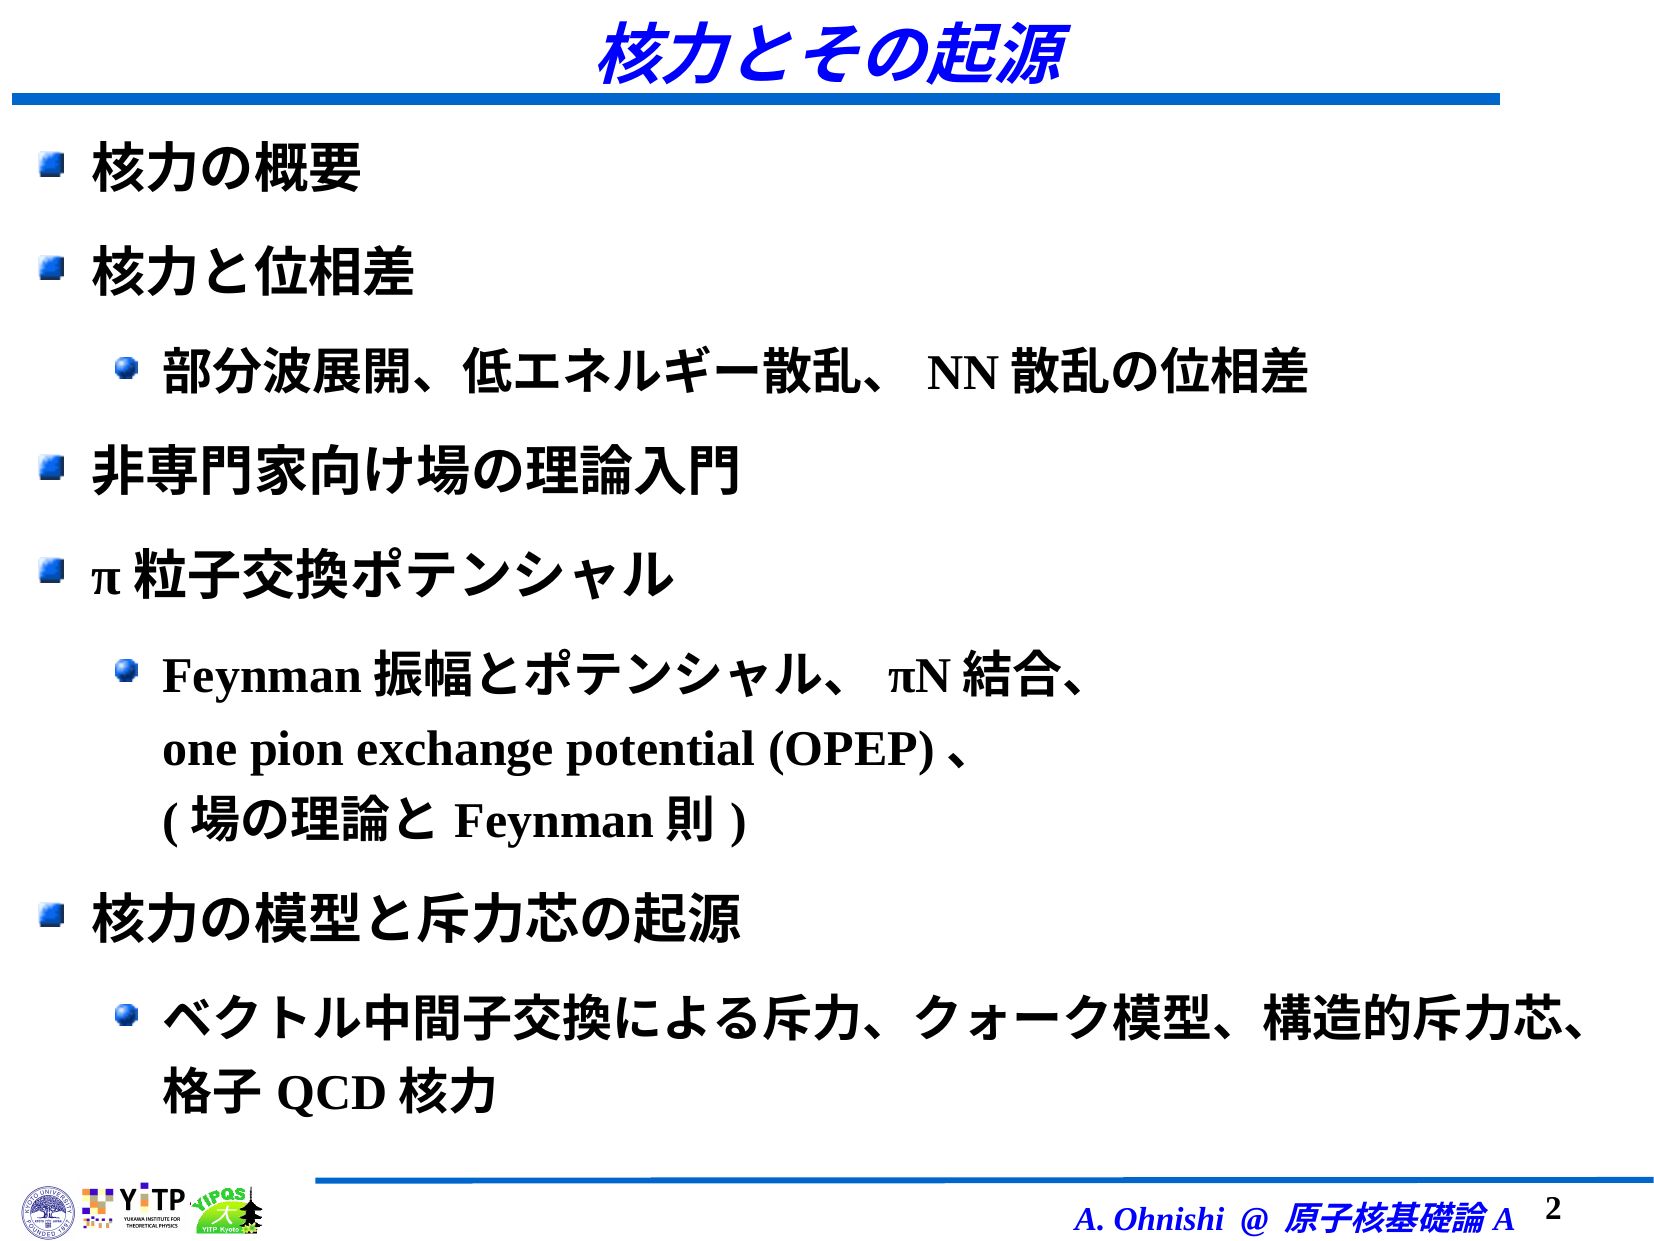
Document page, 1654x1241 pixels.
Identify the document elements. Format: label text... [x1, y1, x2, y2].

picture [20, 1185, 76, 1241]
title 核力とその起源 [0, 0, 1654, 99]
list 核力の概要 核力と位相差 部分波展開、低エネルギー散乱、NN散乱の位相差 非専門家向け場の理論入門 π粒子交換ポテンシャル Feynman振幅とポテンシャル、πN結合、 one pion exchange potential (OPEP)、 (場の理論とFeynman則) 核力の模型と斥力芯の起源 ベクトル中間子交換による斥力、クォーク模型、構造的斥力芯、 格子QCD核力 [20, 124, 1621, 1137]
picture [77, 1179, 263, 1234]
